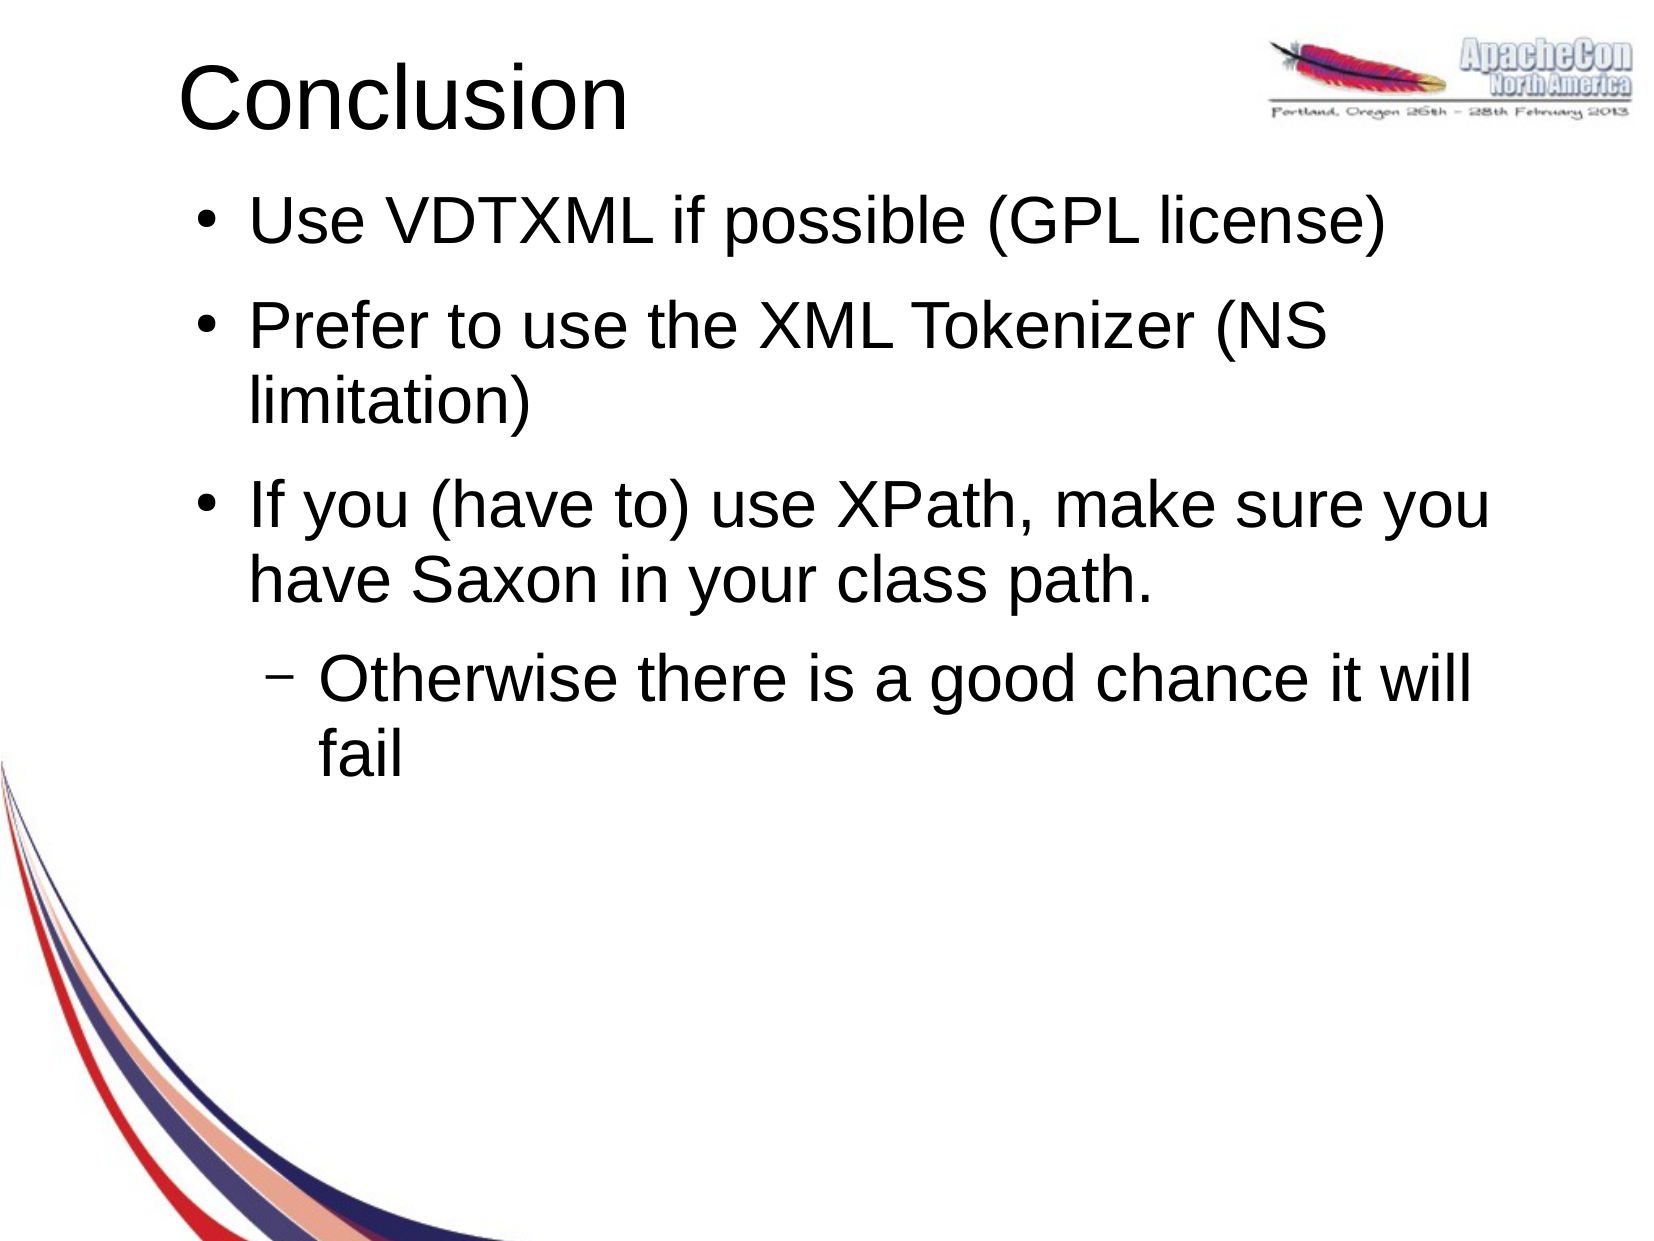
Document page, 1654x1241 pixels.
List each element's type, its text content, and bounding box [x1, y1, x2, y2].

list Use VDTXML if possible (GPL license) Prefer to use the XML Tokenizer (NS limitation) If you (have to) use XPath, make sure you have Saxon in your class path. Otherwise there is a good chance it will fail [177, 183, 1536, 1002]
picture [0, 0, 1654, 1241]
title Conclusion [177, 41, 1536, 154]
